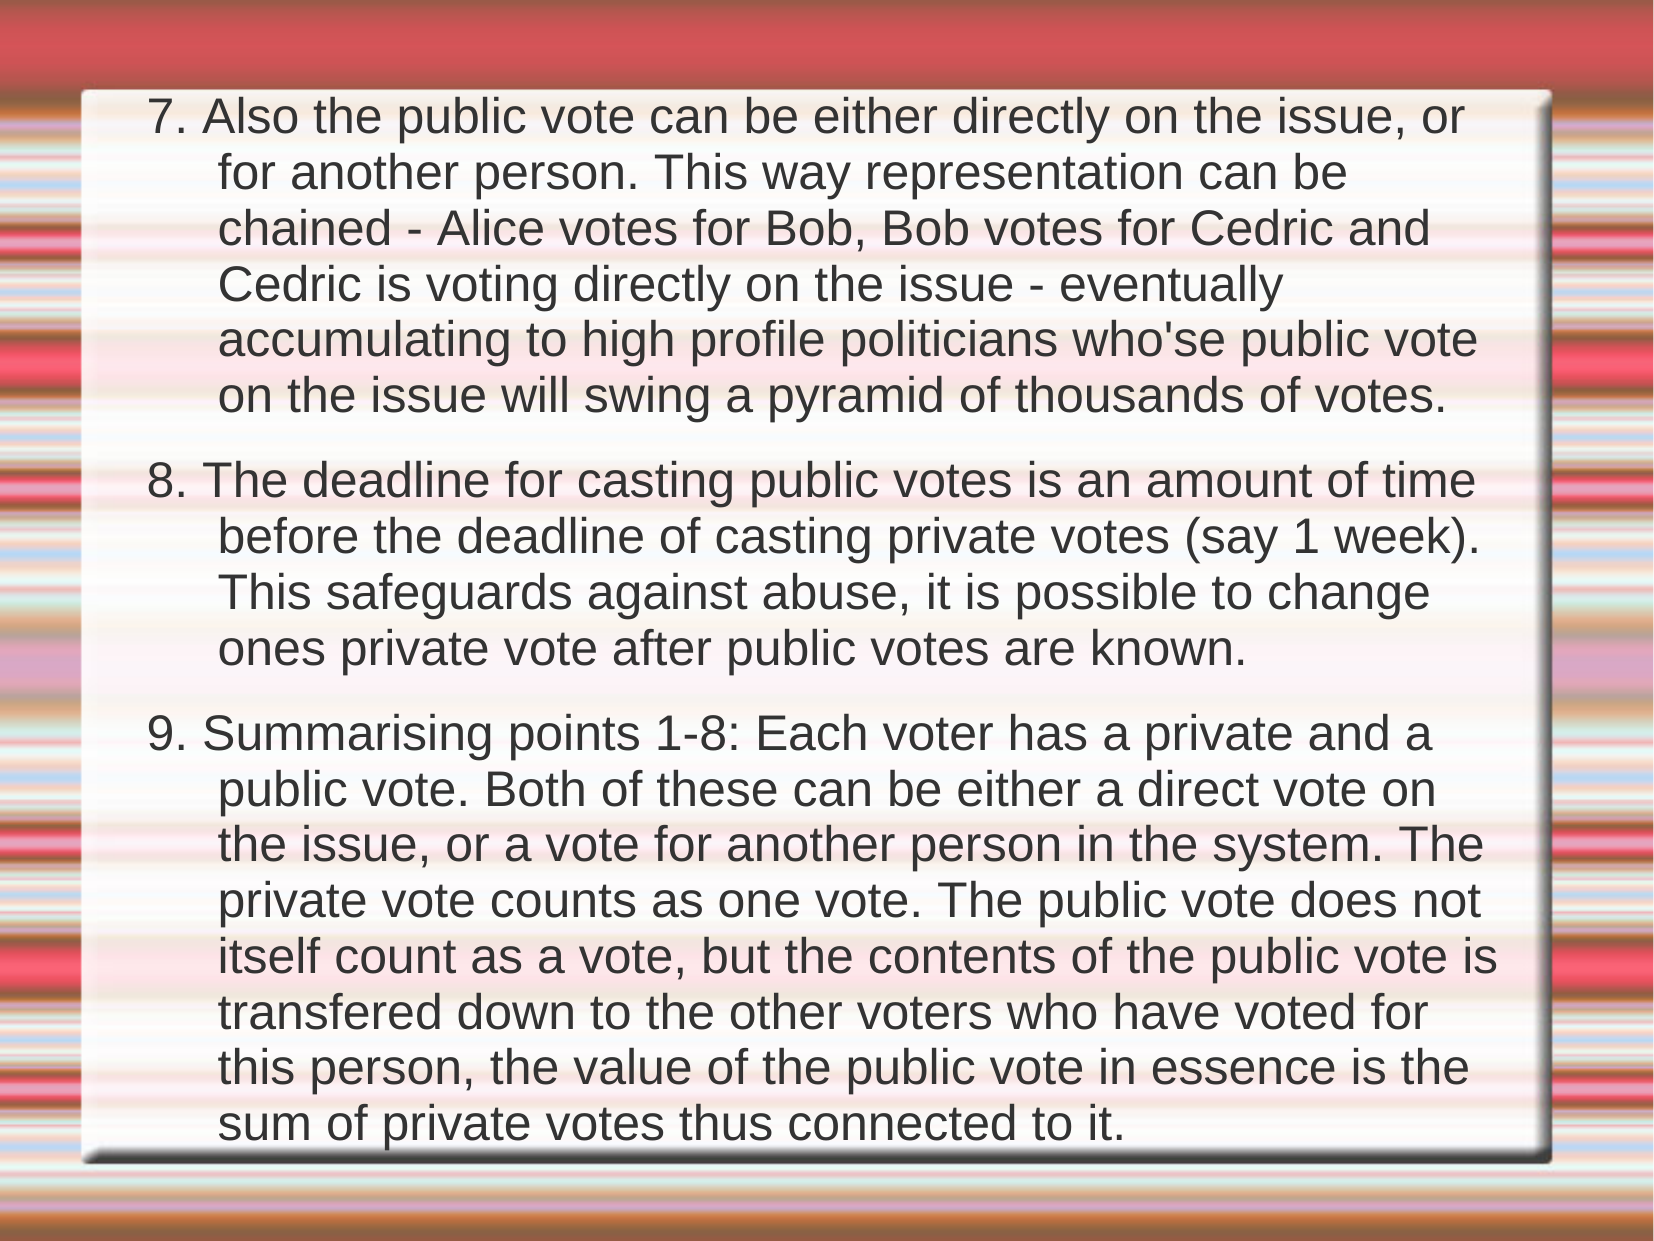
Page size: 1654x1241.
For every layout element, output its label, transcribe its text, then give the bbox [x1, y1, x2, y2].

picture [0, 0, 1654, 1241]
list 7. Also the public vote can be either directly on the issue, or for another person. This way representation can be chained - Alice votes for Bob, Bob votes for Cedric and Cedric is voting directly on the issue - eventually accumulating to high profile politicians who'se public vote on the issue will swing a pyramid of thousands of votes. 8. The deadline for casting public votes is an amount of time before the deadline of casting private votes (say 1 week). This safeguards against abuse, it is possible to change ones private vote after public votes are known. 9. Summarising points 1-8: Each voter has a private and a public vote. Both of these can be either a direct vote on the issue, or a vote for another person in the system. The private vote counts as one vote. The public vote does not itself count as a vote, but the contents of the public vote is transfered down to the other voters who have voted for this person, the value of the public vote in essence is the sum of private votes thus connected to it. [134, 88, 1516, 1152]
